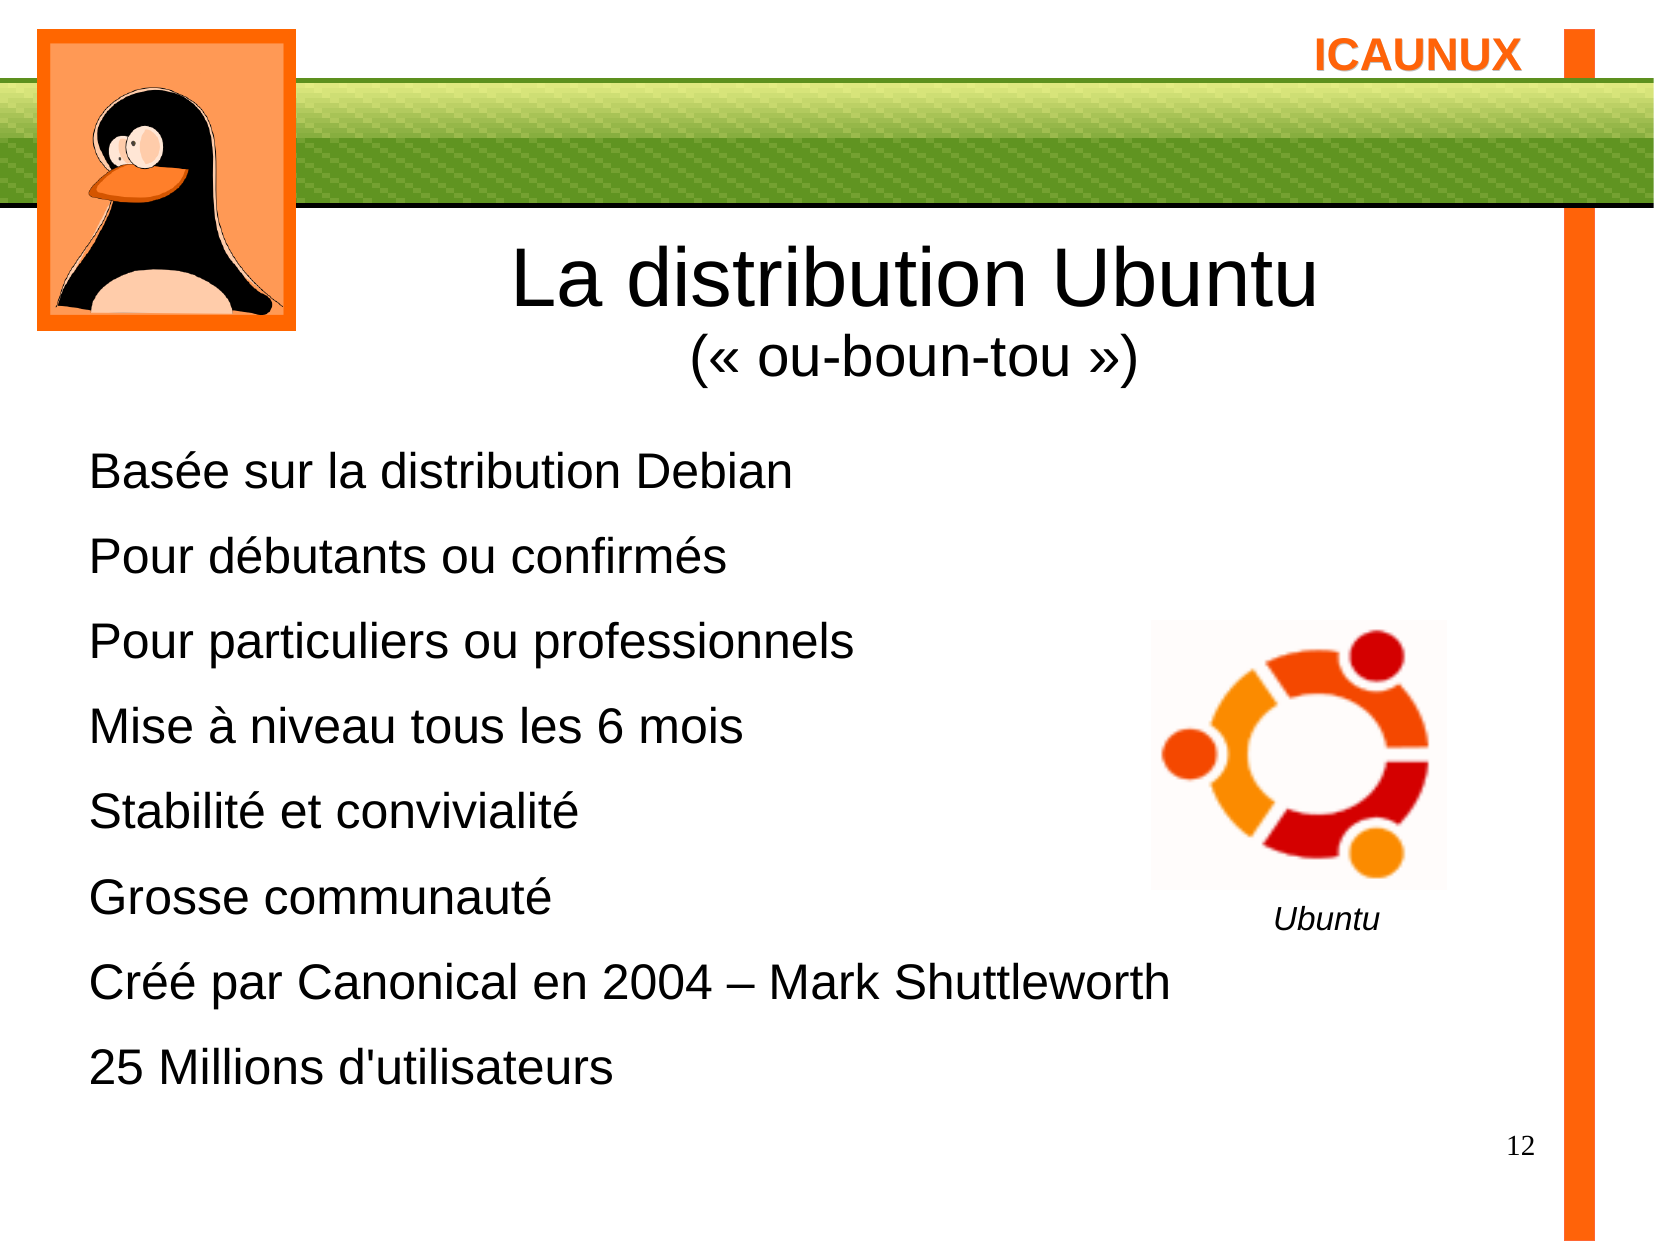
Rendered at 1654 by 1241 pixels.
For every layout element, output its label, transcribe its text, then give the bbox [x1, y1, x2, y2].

list Basée sur la distribution Debian Pour débutants ou confirmés Pour particuliers ou professionnels Mise à niveau tous les 6 mois Stabilité et convivialité Grosse communauté Créé par Canonical en 2004 – Mark Shuttleworth 25 Millions d'utilisateurs [88, 442, 1512, 1146]
text_box Ubuntu [1258, 892, 1396, 946]
picture [0, 29, 1654, 331]
title La distribution Ubuntu (« ou-boun-tou ») [324, 221, 1506, 398]
picture [1151, 620, 1447, 890]
